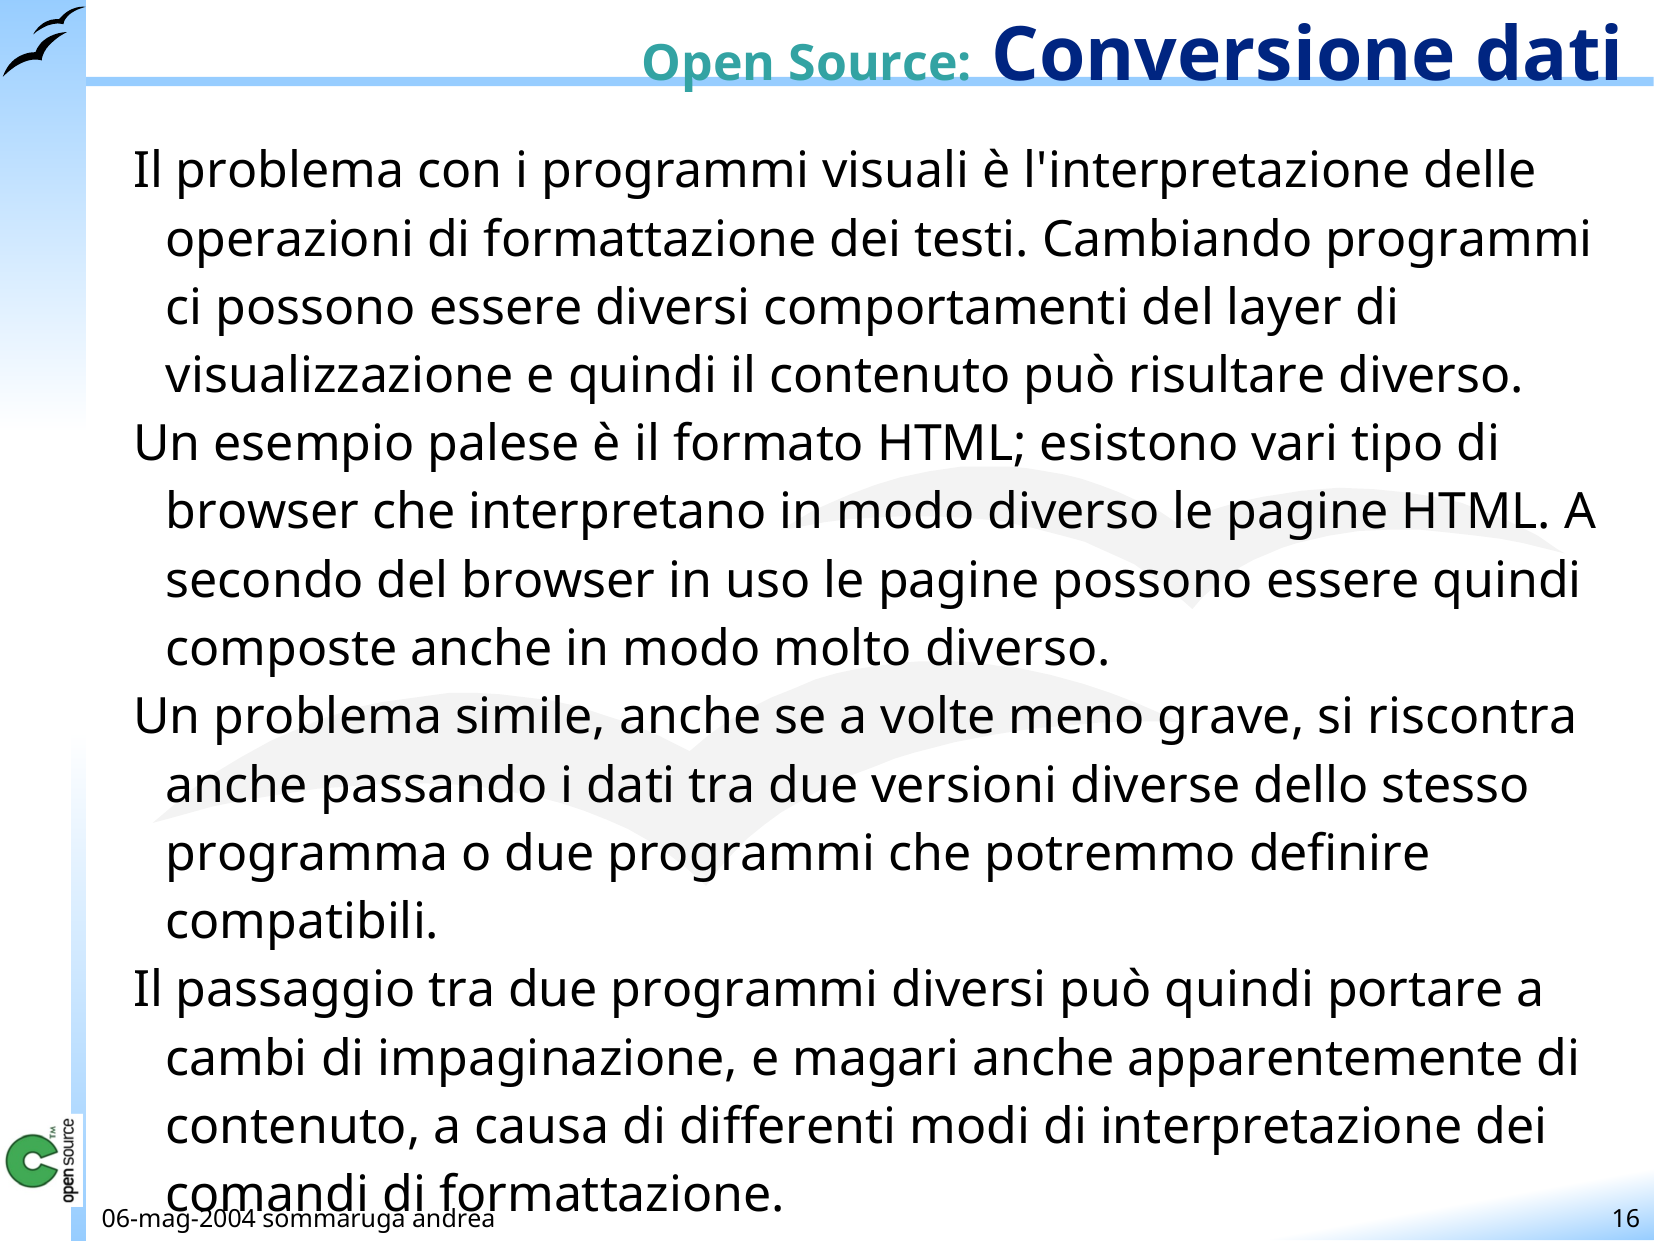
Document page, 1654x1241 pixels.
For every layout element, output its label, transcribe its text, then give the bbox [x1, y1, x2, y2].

picture [1, 1115, 83, 1207]
list Il problema con i programmi visuali è l'interpretazione delle operazioni di formattazione dei testi. Cambiando programmi ci possono essere diversi comportamenti del layer di visualizzazione e quindi il contenuto può risultare diverso. Un esempio palese è il formato HTML; esistono vari tipo di browser che interpretano in modo diverso le pagine HTML. A secondo del browser in uso le pagine possono essere quindi composte anche in modo molto diverso. Un problema simile, anche se a volte meno grave, si riscontra anche passando i dati tra due versioni diverse dello stesso programma o due programmi che potremmo definire compatibili. Il passaggio tra due programmi diversi può quindi portare a cambi di impaginazione, e magari anche apparentemente di contenuto, a causa di differenti modi di interpretazione dei comandi di formattazione. [85, 134, 1628, 1163]
title Open Source: Conversione dati [85, 0, 1654, 104]
